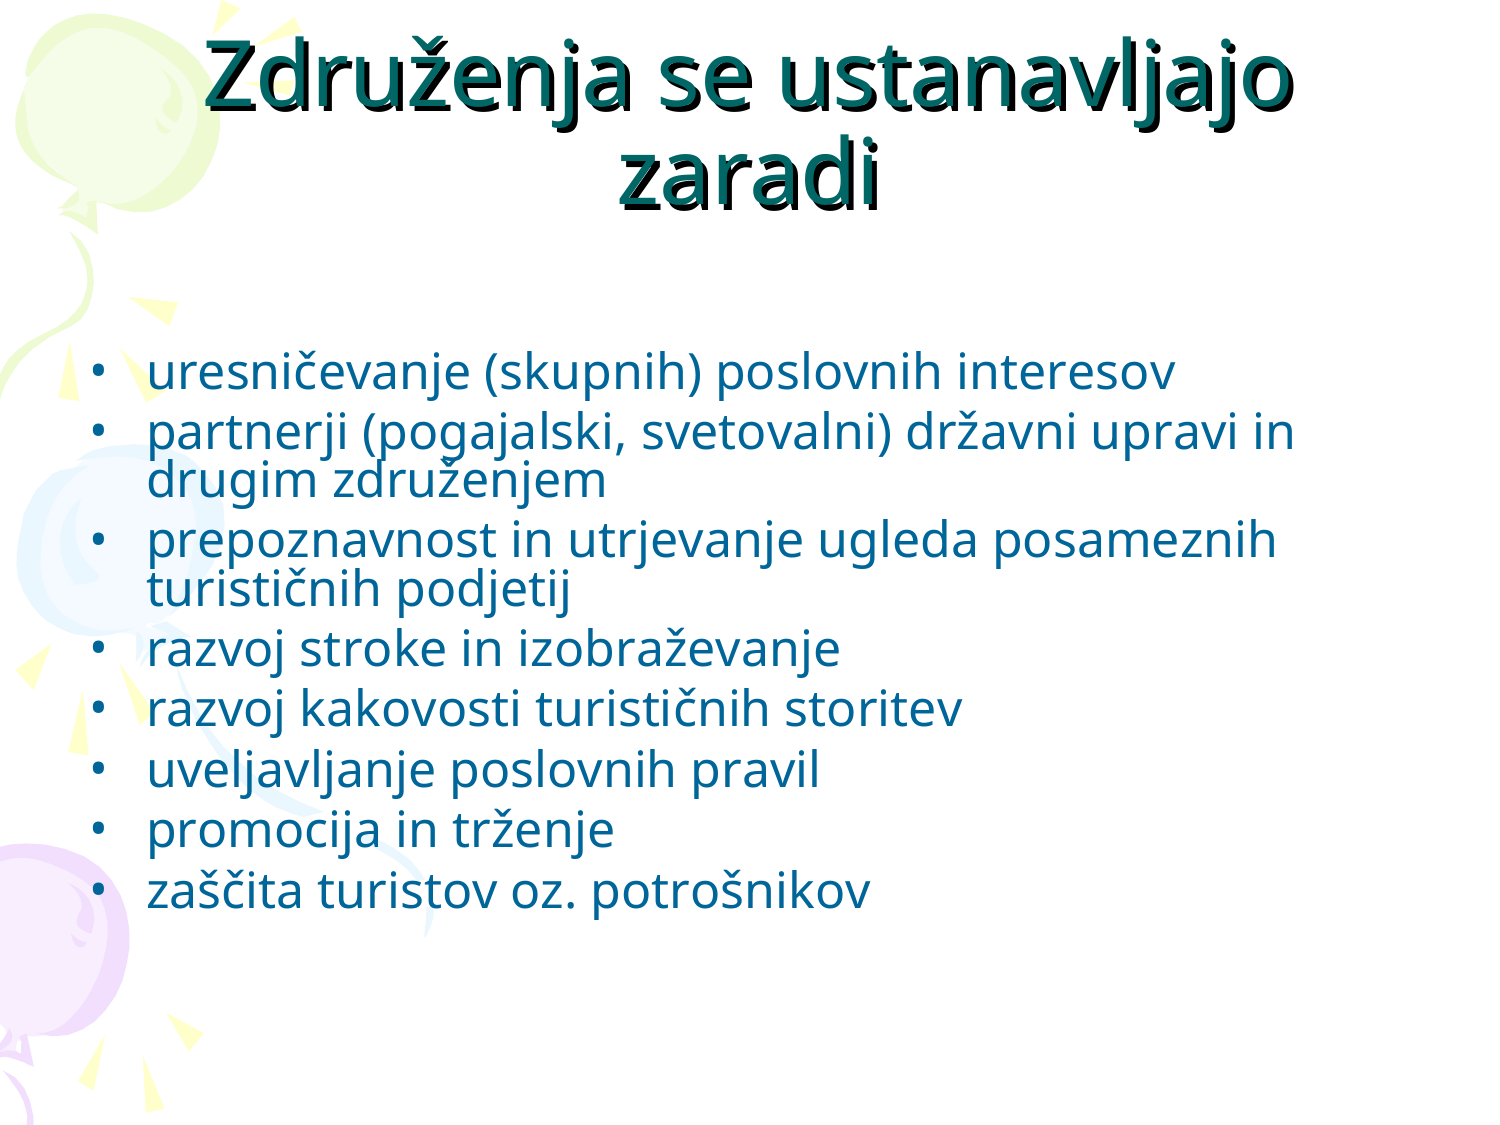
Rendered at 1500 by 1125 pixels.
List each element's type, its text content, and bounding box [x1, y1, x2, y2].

title Združenja se ustanavljajo zaradi [72, 16, 1426, 233]
list uresničevanje (skupnih) poslovnih interesov partnerji (pogajalski, svetovalni) državni upravi in drugim združenjem prepoznavnost in utrjevanje ugleda posameznih turističnih podjetij razvoj stroke in izobraževanje razvoj kakovosti turističnih storitev uveljavljanje poslovnih pravil promocija in trženje zaščita turistov oz. potrošnikov [75, 262, 1426, 994]
